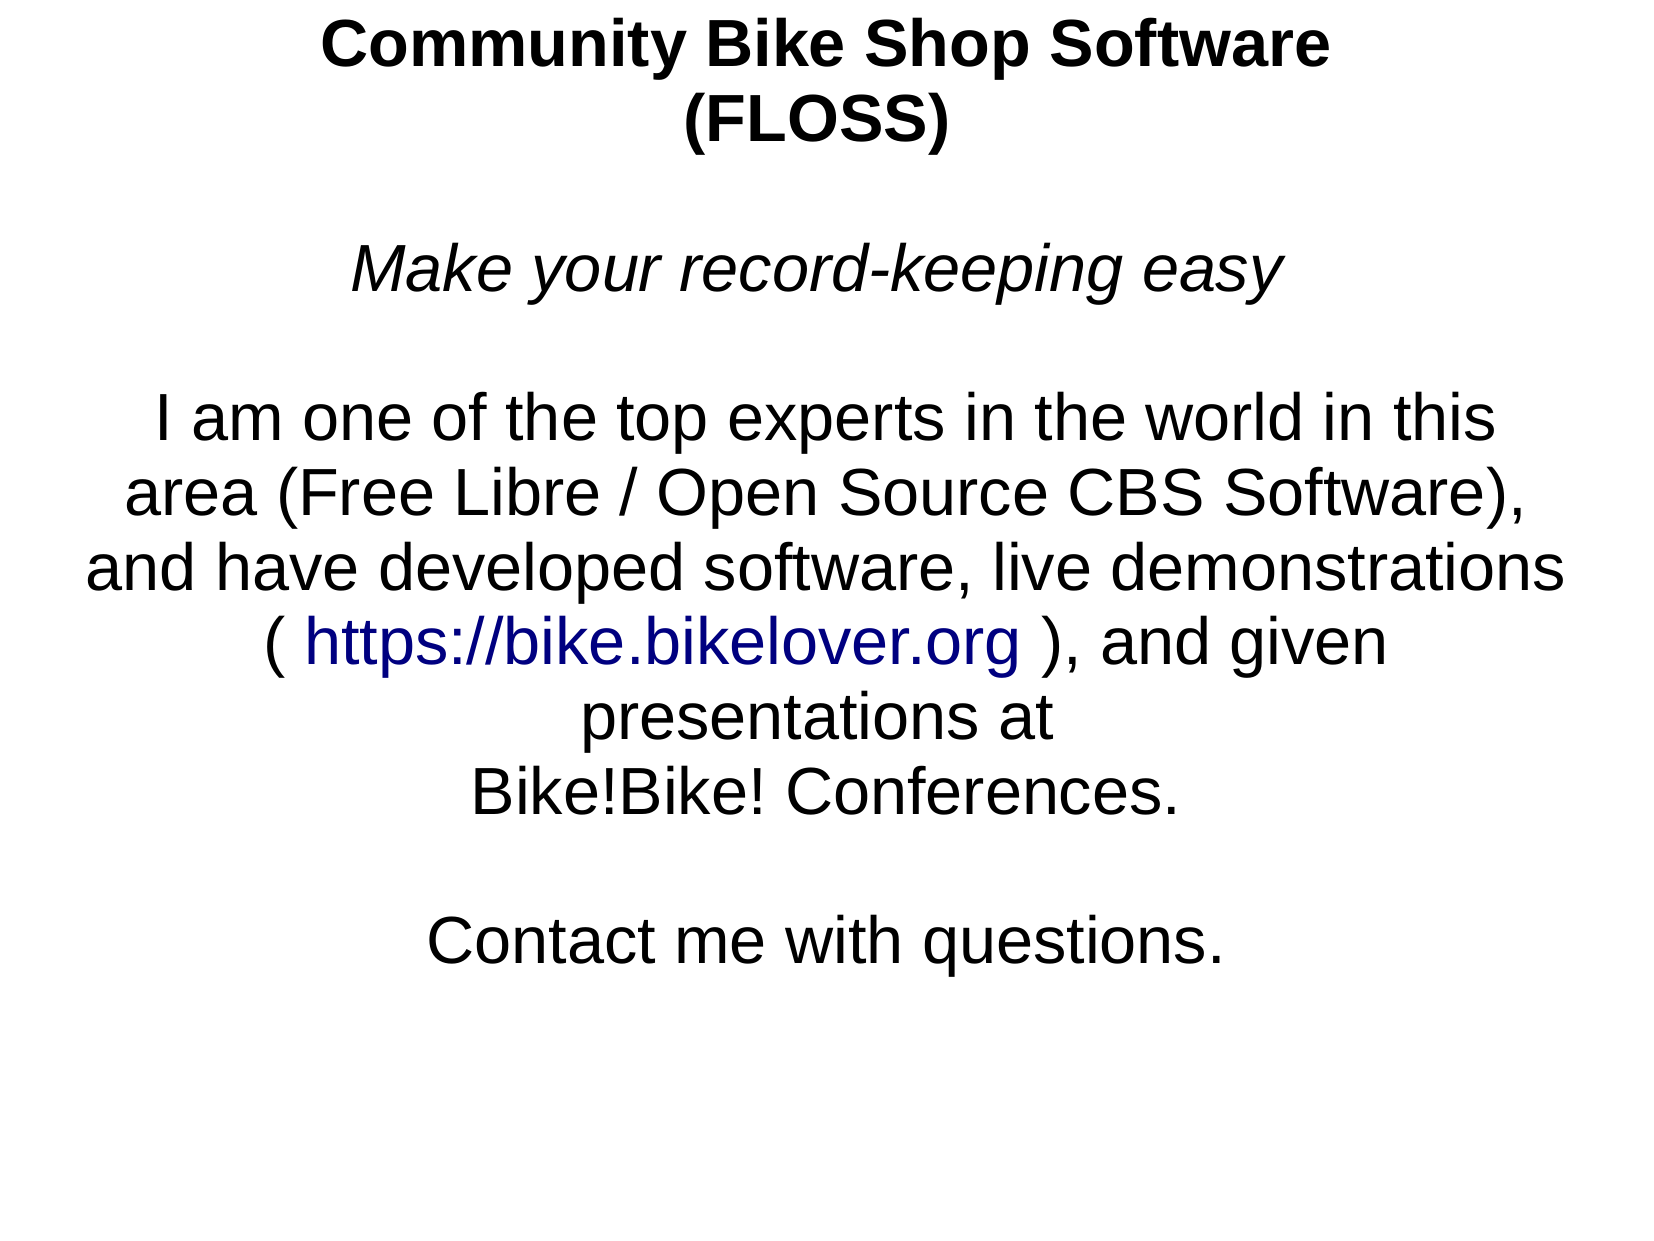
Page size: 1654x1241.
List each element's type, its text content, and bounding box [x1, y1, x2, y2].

subtitle Community Bike Shop Software (FLOSS) Make your record-keeping easy I am one of the top experts in the world in this area (Free Libre / Open Source CBS Software), and have developed software, live demonstrations ( https://bike.bikelover.org ), and given presentations at Bike!Bike! Conferences. Contact me with questions. [82, 6, 1571, 1053]
